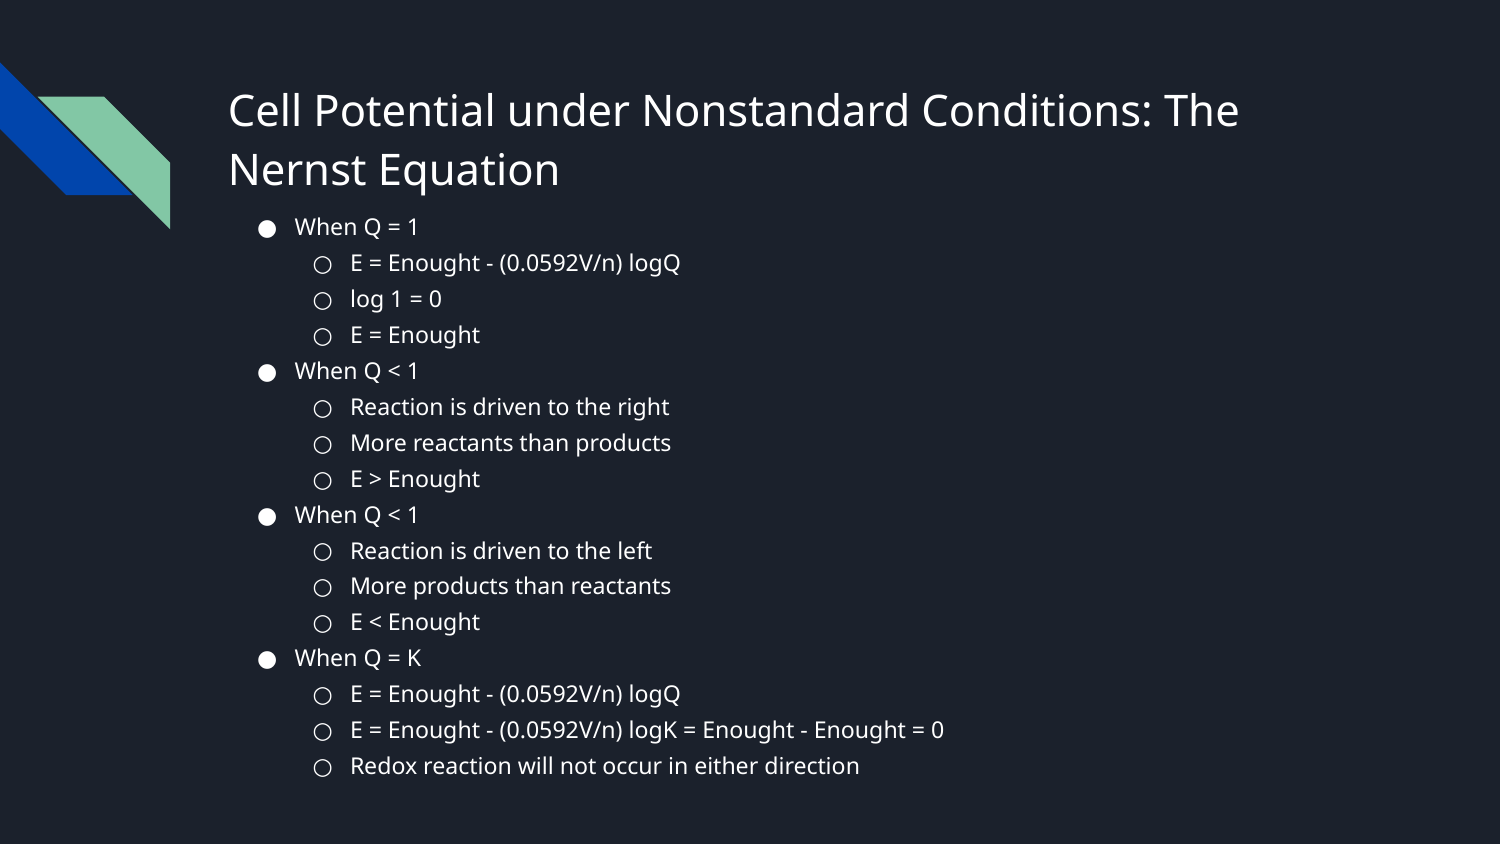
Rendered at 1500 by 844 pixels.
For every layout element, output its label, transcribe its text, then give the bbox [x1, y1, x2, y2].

list When Q = 1 E = Enought - (0.0592V/n) logQ log 1 = 0 E = Enought When Q < 1 Reaction is driven to the right More reactants than products E > Enought When Q < 1 Reaction is driven to the left More products than reactants E < Enought When Q = K E = Enought - (0.0592V/n) logQ E = Enought - (0.0592V/n) logK = Enought - Enought = 0 Redox reaction will not occur in either direction [224, 191, 1379, 806]
title Cell Potential under Nonstandard Conditions: The Nernst Equation [212, 64, 1368, 215]
